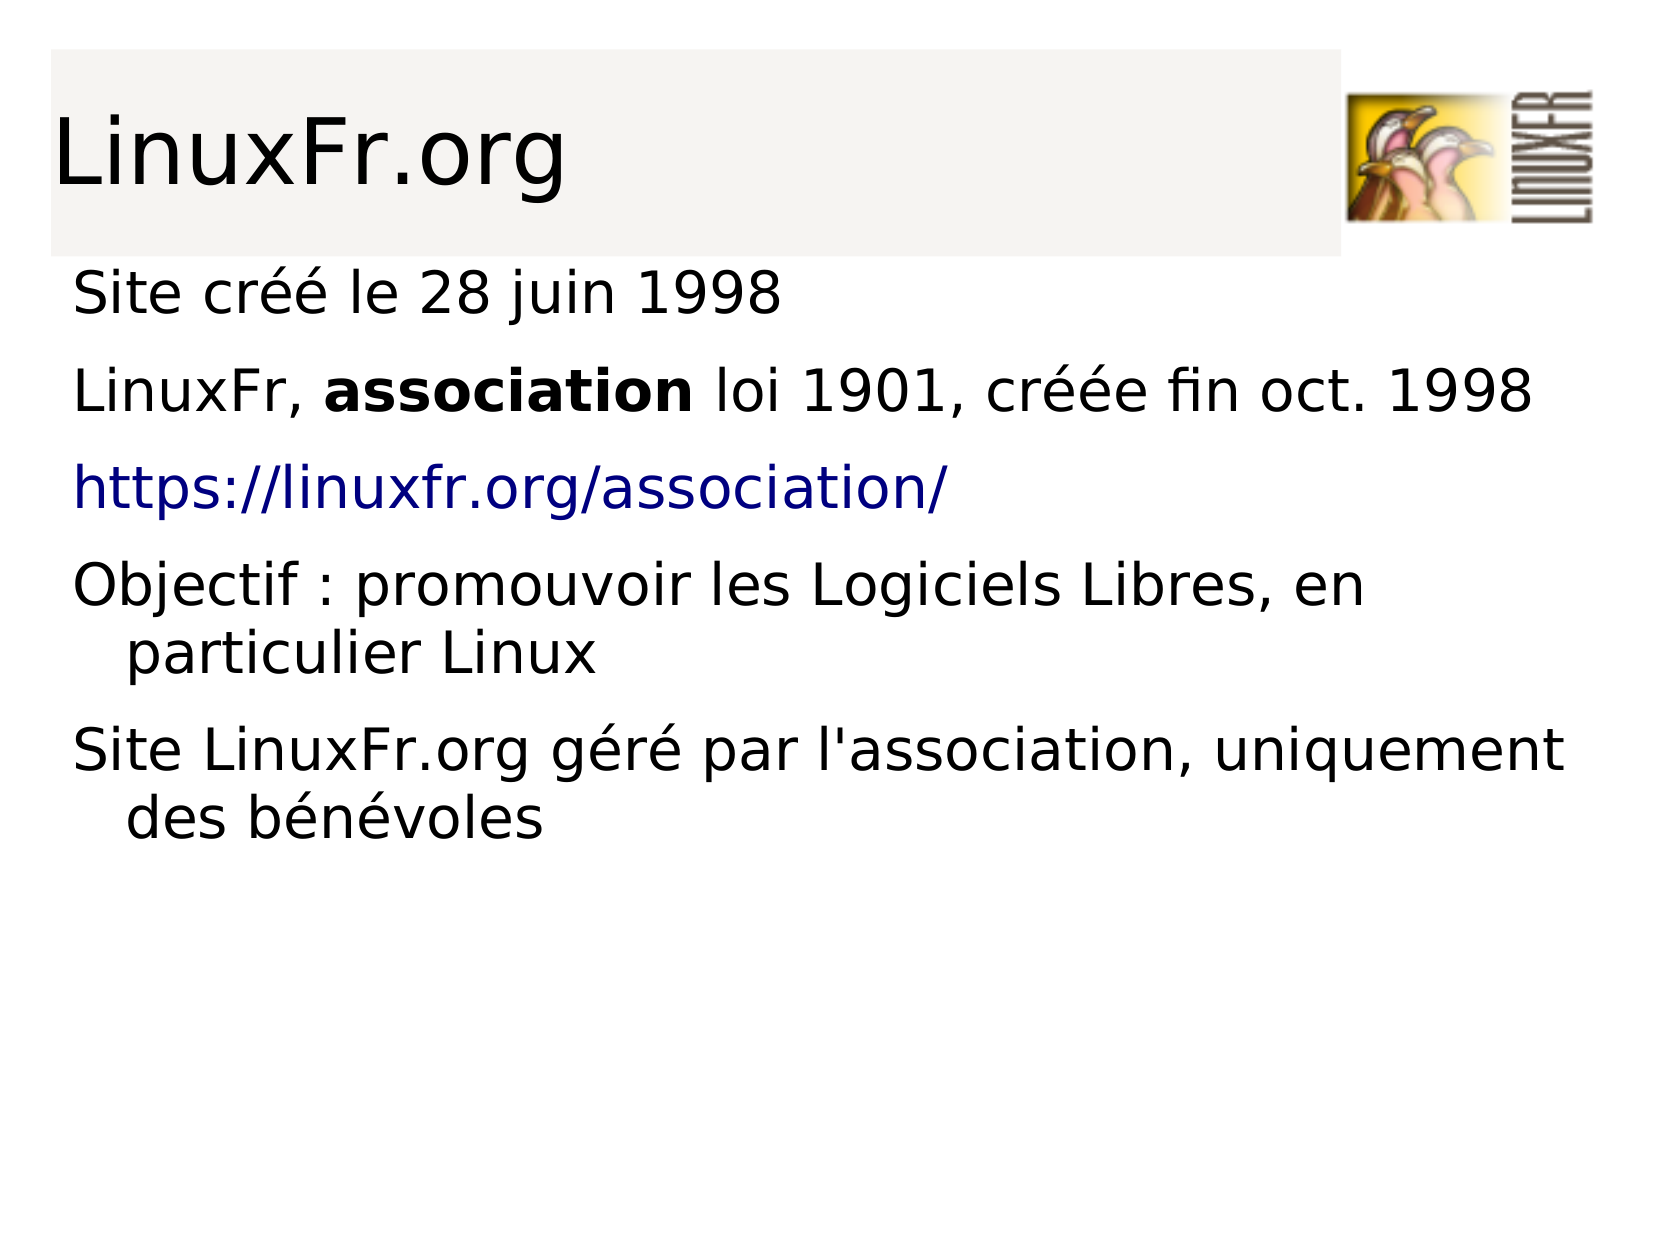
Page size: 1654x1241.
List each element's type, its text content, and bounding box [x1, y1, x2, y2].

picture [1342, 88, 1601, 229]
title LinuxFr.org [51, 49, 1342, 257]
list Site créé le 28 juin 1998 LinuxFr, association loi 1901, créée fin oct. 1998 https://linuxfr.org/association/ Objectif : promouvoir les Logiciels Libres, en particulier Linux Site LinuxFr.org géré par l'association, uniquement des bénévoles [54, 259, 1628, 1103]
